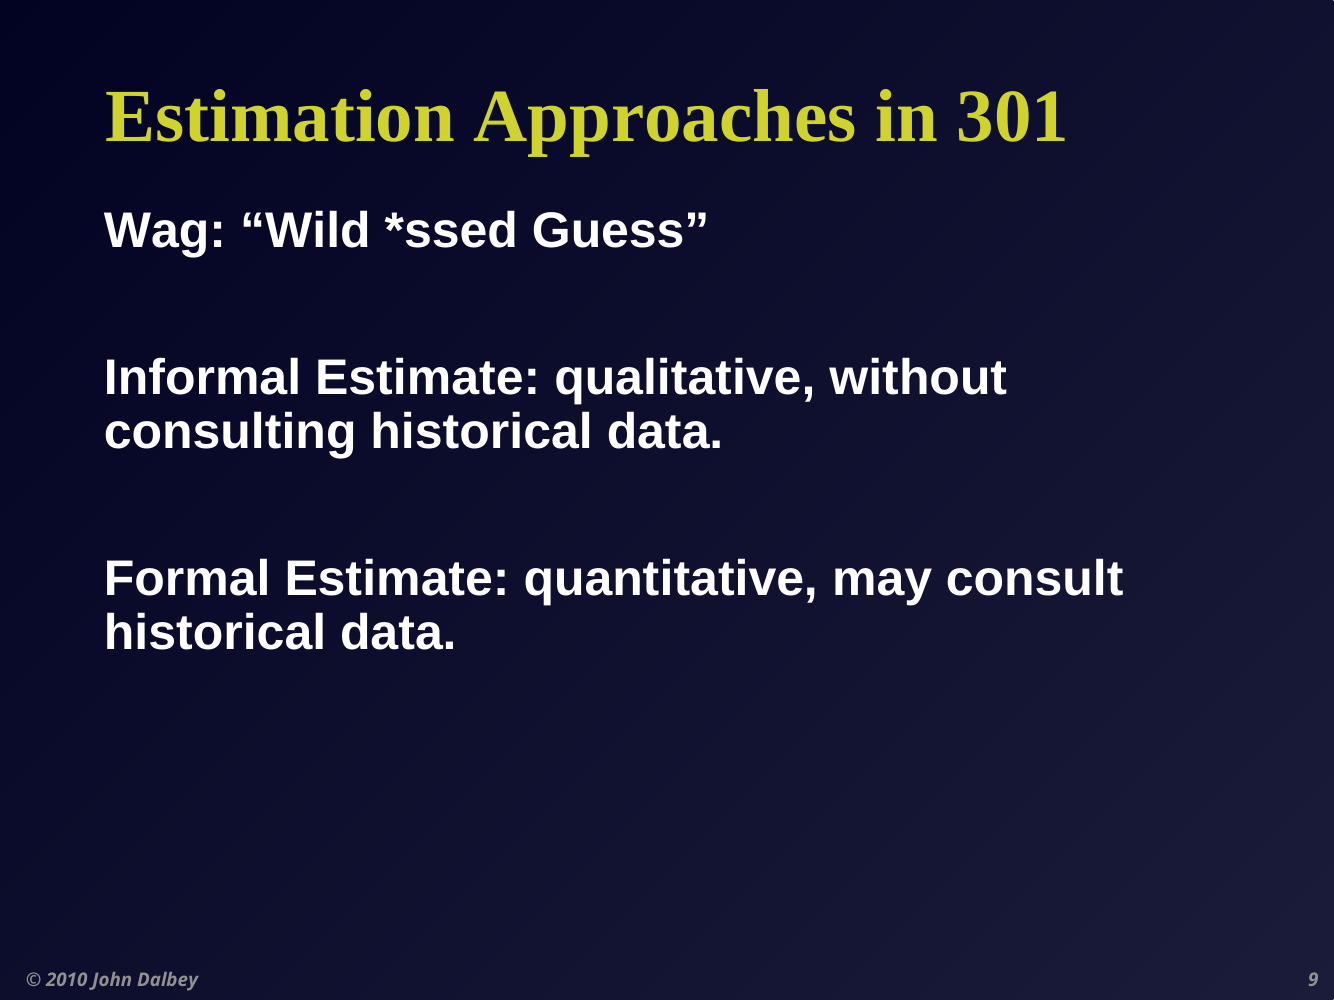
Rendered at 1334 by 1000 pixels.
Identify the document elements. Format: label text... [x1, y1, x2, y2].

list Wag: “Wild *ssed Guess” Informal Estimate: qualitative, without consulting historical data. Formal Estimate: quantitative, may consult historical data. [69, 196, 1270, 951]
title Estimation Approaches in 301 [88, 54, 1288, 180]
